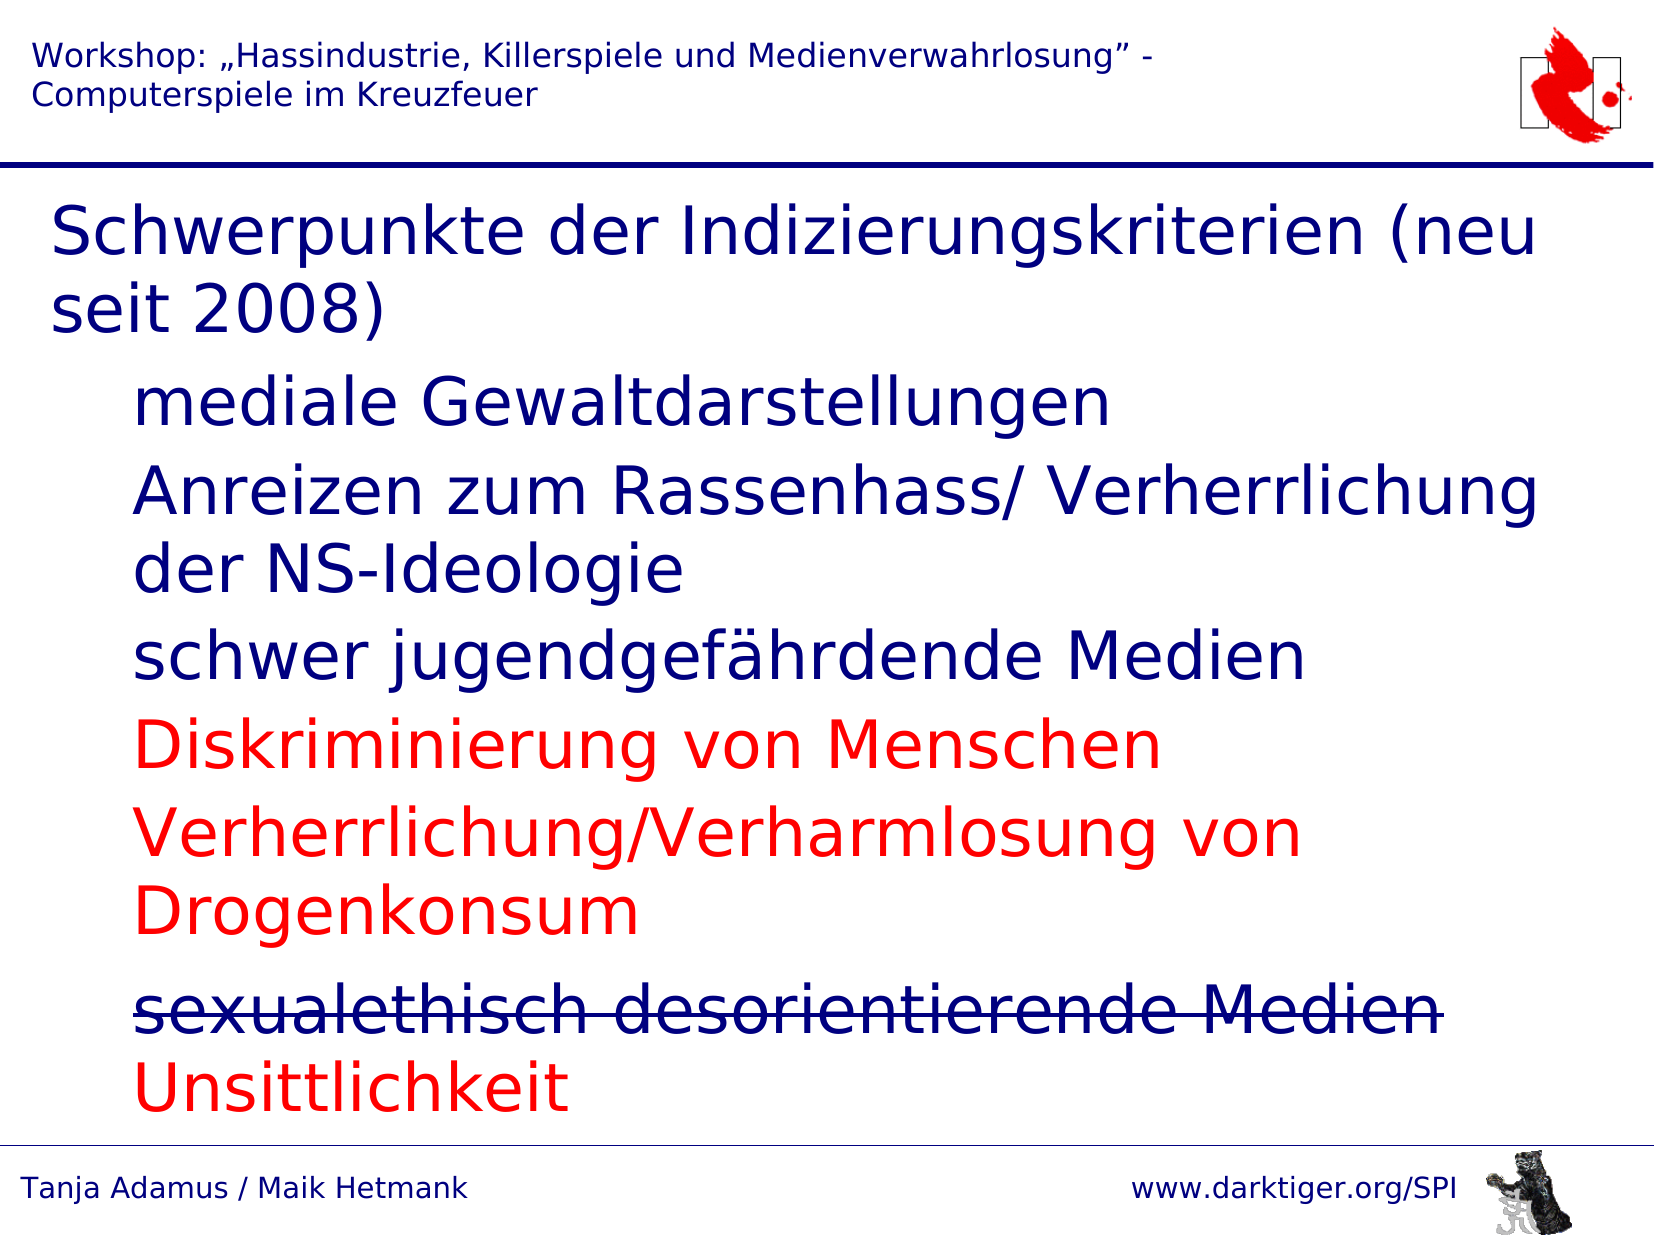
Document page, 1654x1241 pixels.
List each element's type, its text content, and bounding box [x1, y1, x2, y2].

text_box sexualethisch desorientierende Medien Unsittlichkeit [118, 964, 1625, 1135]
text_box schwer jugendgefährdende Medien [118, 610, 1625, 698]
text_box Verherrlichung/Verharmlosung von Drogenkonsum [118, 787, 1625, 958]
text_box mediale Gewaltdarstellungen [118, 356, 1625, 444]
text_box Diskriminierung von Menschen [118, 698, 1625, 787]
text_box Schwerpunkte der Indizierungskriterien (neu seit 2008) [35, 184, 1565, 356]
text_box Anreizen zum Rassenhass/ Verherrlichung der NS-Ideologie [118, 444, 1625, 610]
picture [1503, 16, 1632, 148]
text_box Workshop: „Hassindustrie, Killerspiele und Medienverwahrlosung” - Computerspiele im Kreuzfeuer [16, 29, 1418, 178]
picture [1486, 1150, 1572, 1235]
